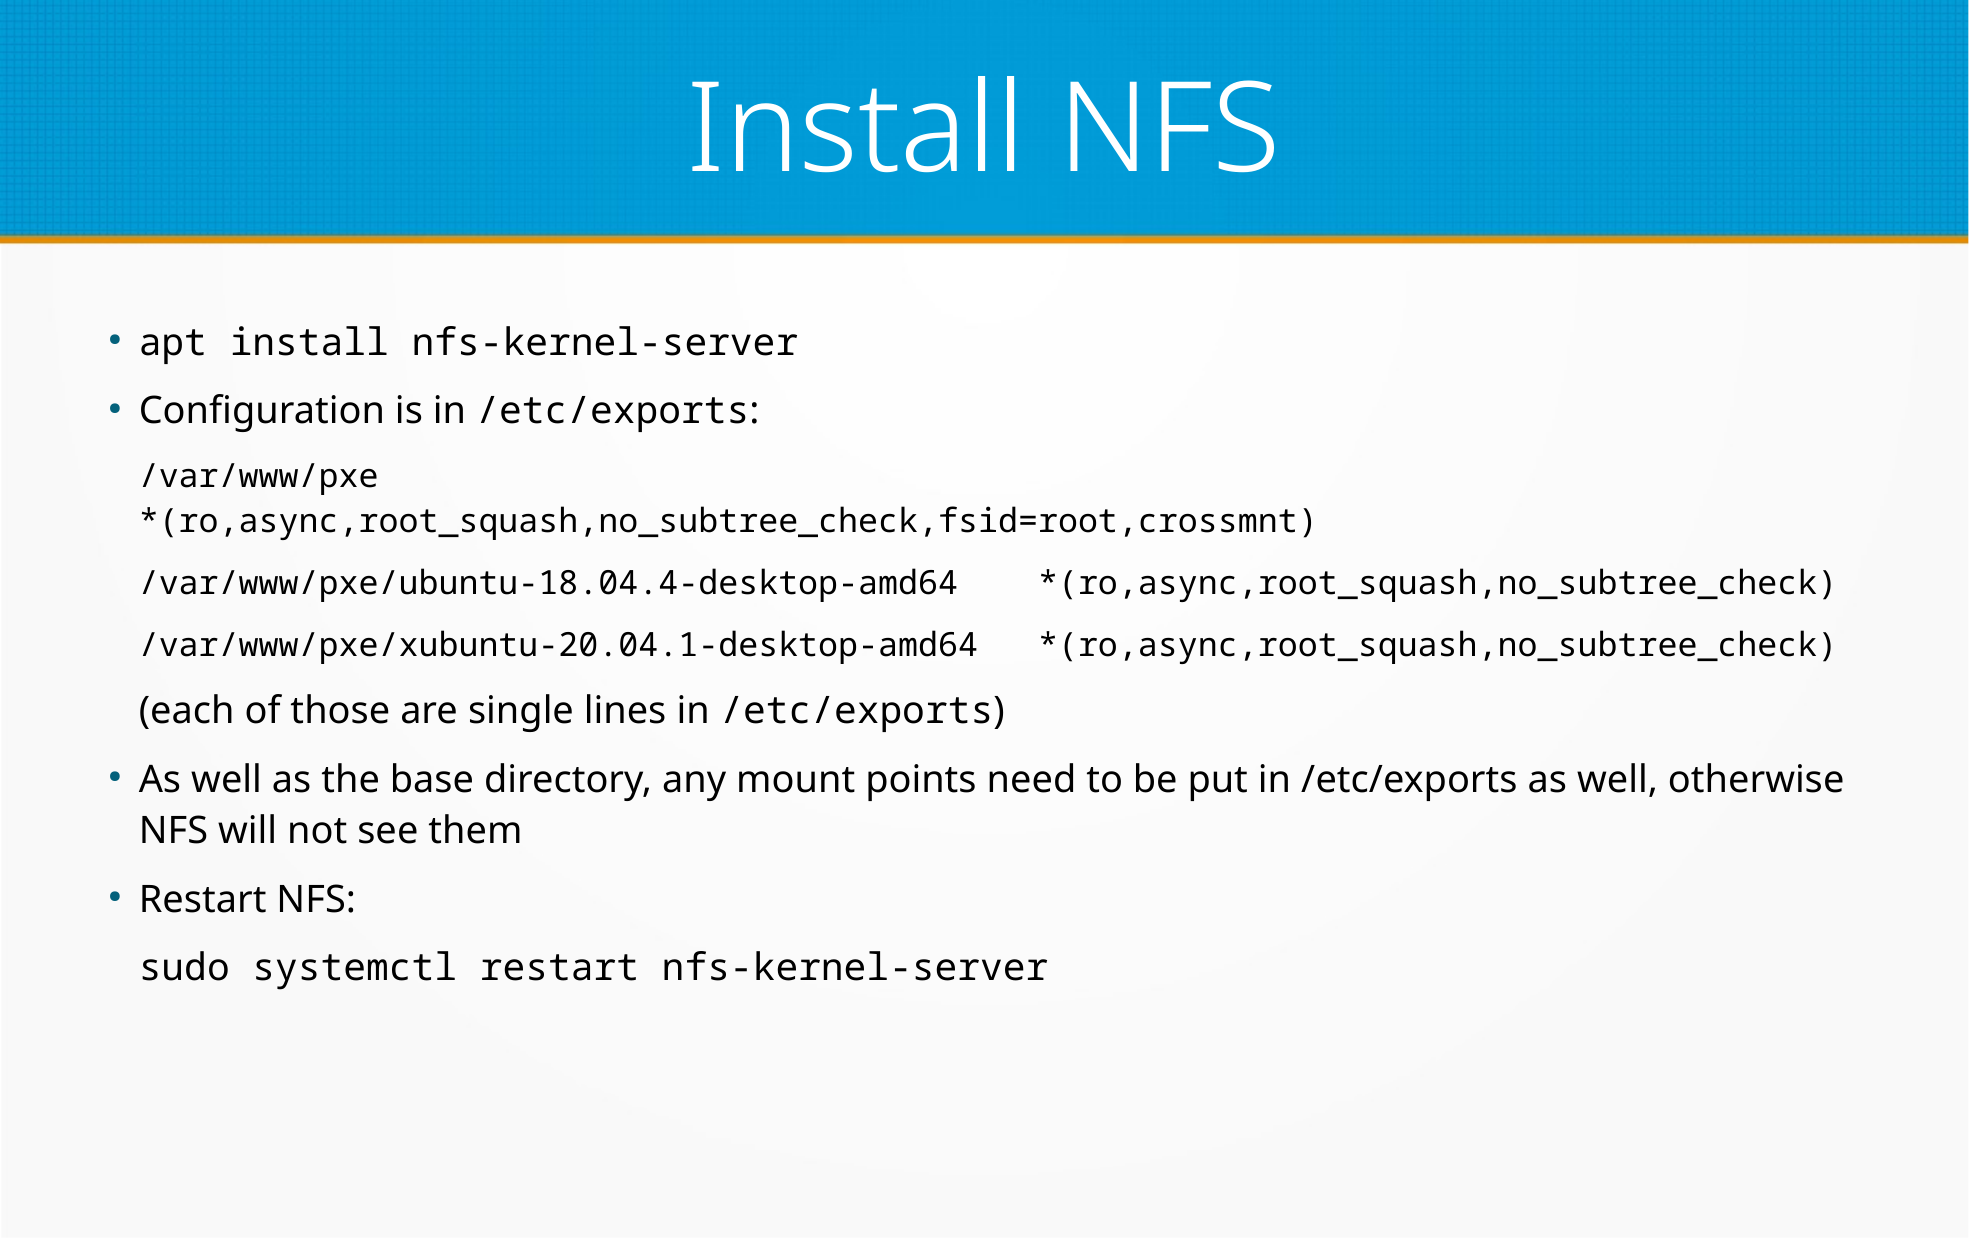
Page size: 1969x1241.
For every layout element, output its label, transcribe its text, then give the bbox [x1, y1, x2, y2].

picture [0, 233, 1969, 1241]
title Install NFS [98, 19, 1870, 227]
list apt install nfs-kernel-server Configuration is in /etc/exports: /var/www/pxe *(ro,async,root_squash,no_subtree_check,fsid=root,crossmnt) /var/www/pxe/ubuntu-18.04.4-desktop-amd64 *(ro,async,root_squash,no_subtree_check) /var/www/pxe/xubuntu-20.04.1-desktop-amd64 *(ro,async,root_squash,no_subtree_check) (each of those are single lines in /etc/exports) As well as the base directory, any mount points need to be put in /etc/exports as well, otherwise NFS will not see them Restart NFS: sudo systemctl restart nfs-kernel-server [98, 315, 1861, 1081]
